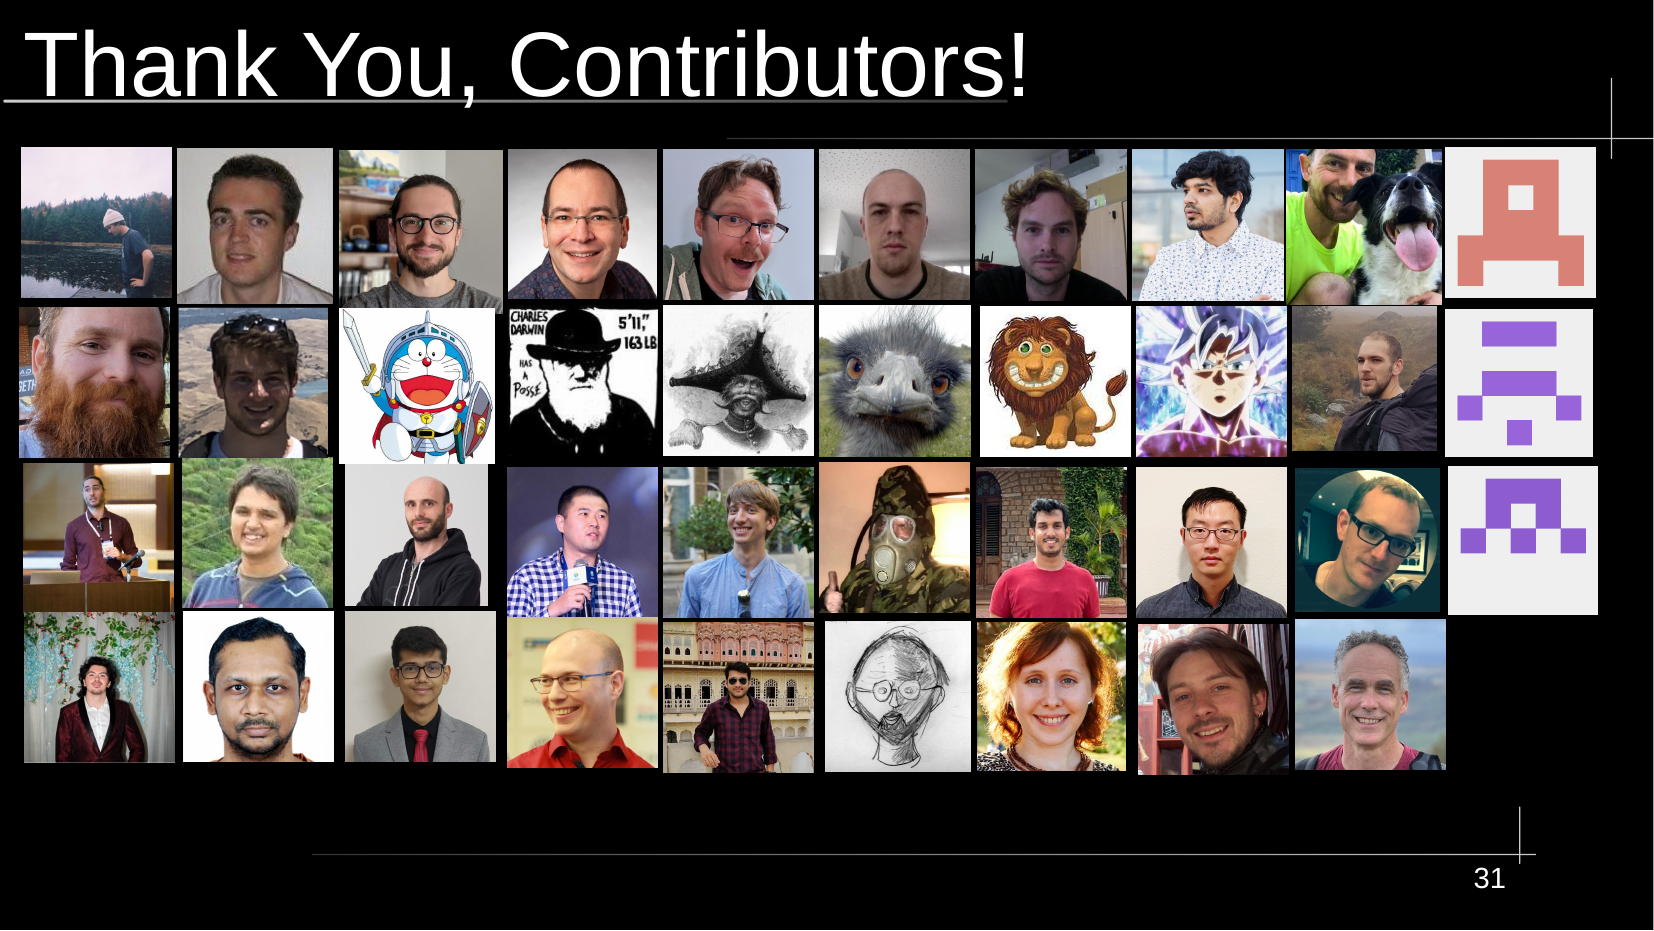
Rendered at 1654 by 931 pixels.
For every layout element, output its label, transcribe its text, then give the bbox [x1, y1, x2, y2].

picture [23, 463, 175, 763]
picture [1286, 149, 1442, 305]
picture [21, 147, 172, 298]
picture [19, 307, 170, 458]
title Thank You, Contributors! [23, 11, 1589, 119]
picture [1132, 149, 1284, 301]
picture [819, 462, 970, 613]
picture [507, 467, 658, 768]
picture [663, 305, 814, 456]
picture [819, 305, 971, 457]
picture [1136, 306, 1287, 457]
picture [980, 306, 1131, 457]
picture [507, 305, 658, 456]
picture [1138, 624, 1289, 775]
picture [976, 467, 1127, 618]
picture [508, 149, 657, 299]
picture [819, 149, 970, 300]
picture [345, 611, 496, 762]
picture [177, 148, 333, 304]
picture [663, 467, 814, 618]
picture [663, 149, 814, 300]
picture [1292, 306, 1437, 451]
picture [339, 150, 503, 606]
picture [1295, 468, 1440, 612]
picture [1445, 309, 1593, 457]
picture [975, 149, 1127, 301]
picture [1448, 466, 1598, 615]
picture [1295, 619, 1446, 770]
picture [177, 307, 333, 608]
picture [183, 611, 334, 762]
picture [1445, 147, 1596, 298]
picture [663, 622, 814, 774]
picture [977, 622, 1126, 771]
picture [825, 621, 971, 772]
picture [1136, 467, 1287, 618]
